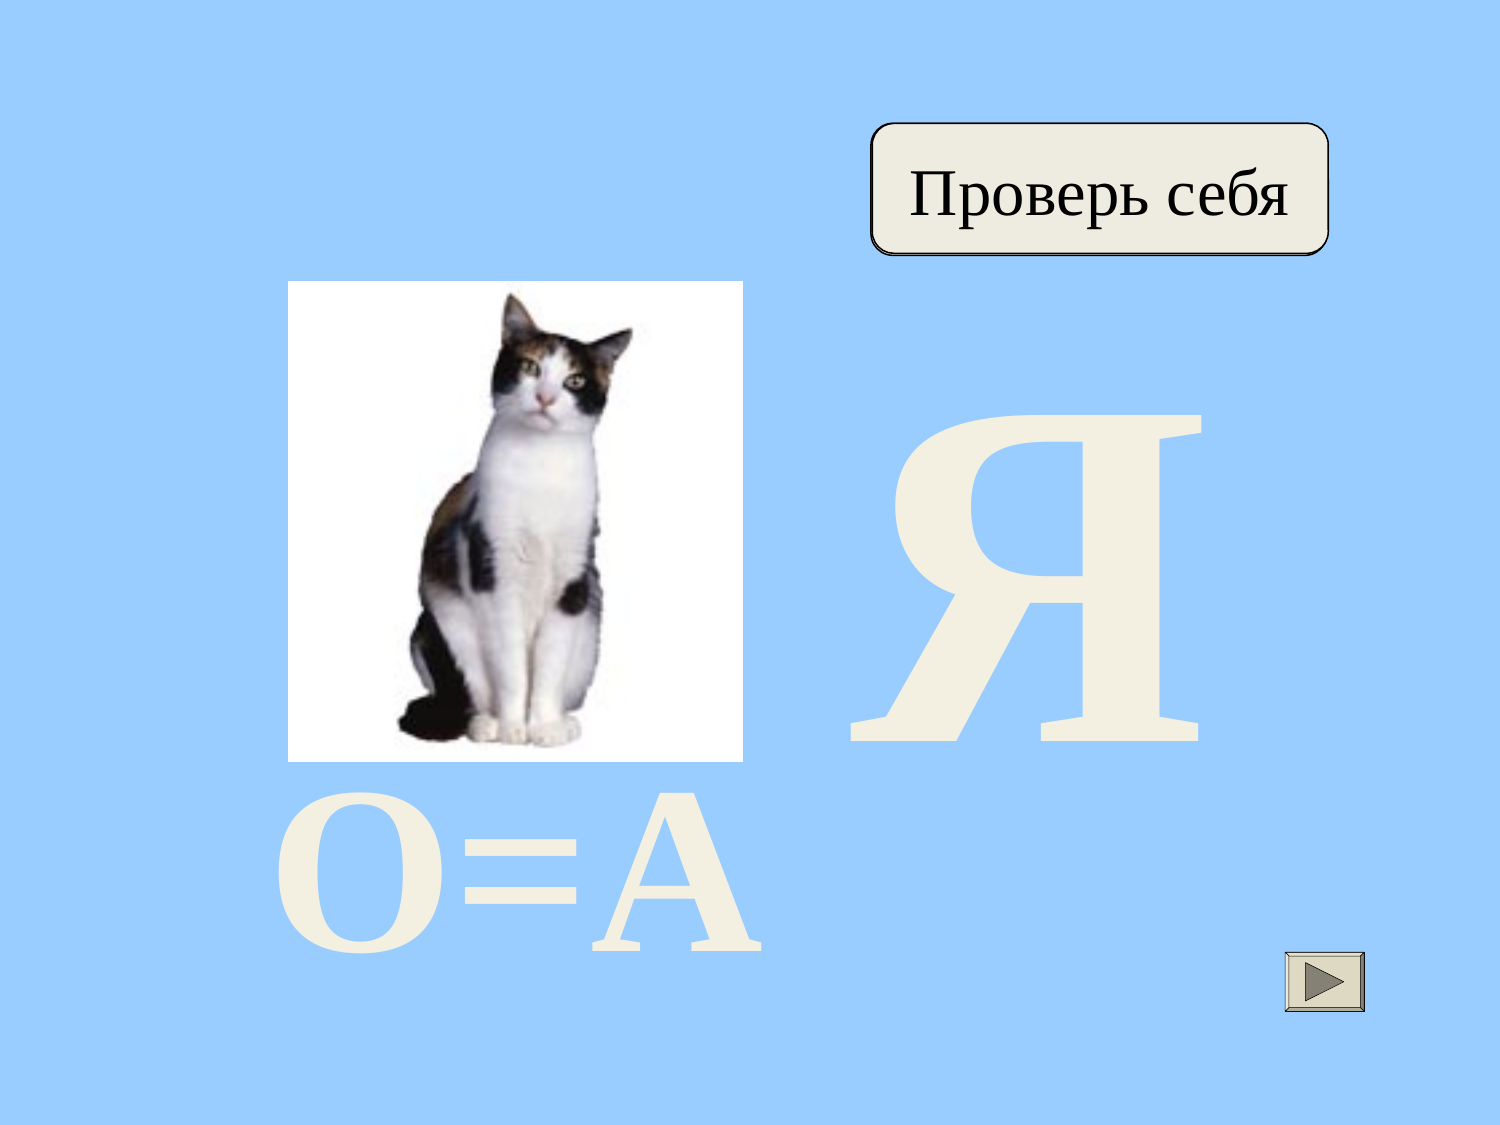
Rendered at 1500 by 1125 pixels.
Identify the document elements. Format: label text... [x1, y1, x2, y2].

picture [288, 281, 743, 762]
text_box О=А [227, 704, 804, 1007]
text_box [1286, 952, 1365, 1012]
text_box Проверь себя [876, 123, 1329, 239]
text_box [870, 125, 1327, 256]
text_box Я [742, 235, 1319, 849]
